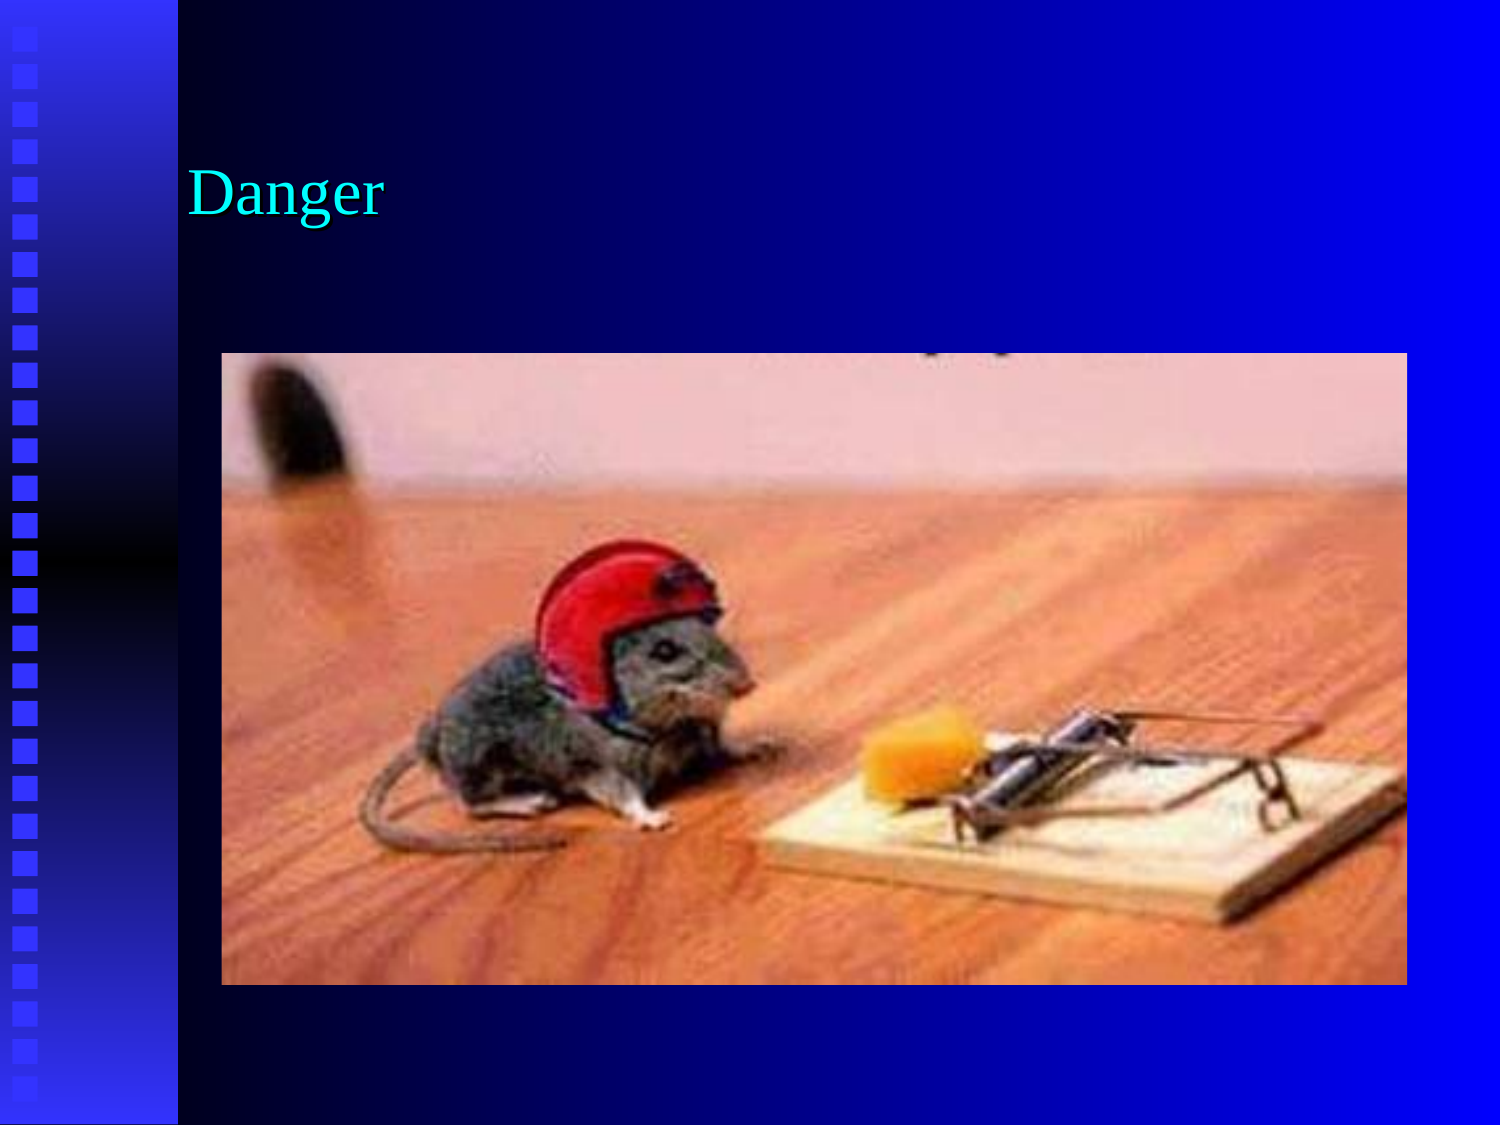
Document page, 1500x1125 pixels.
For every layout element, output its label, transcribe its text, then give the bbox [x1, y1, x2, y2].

chart [221, 353, 1410, 987]
title Danger [187, 99, 1463, 288]
